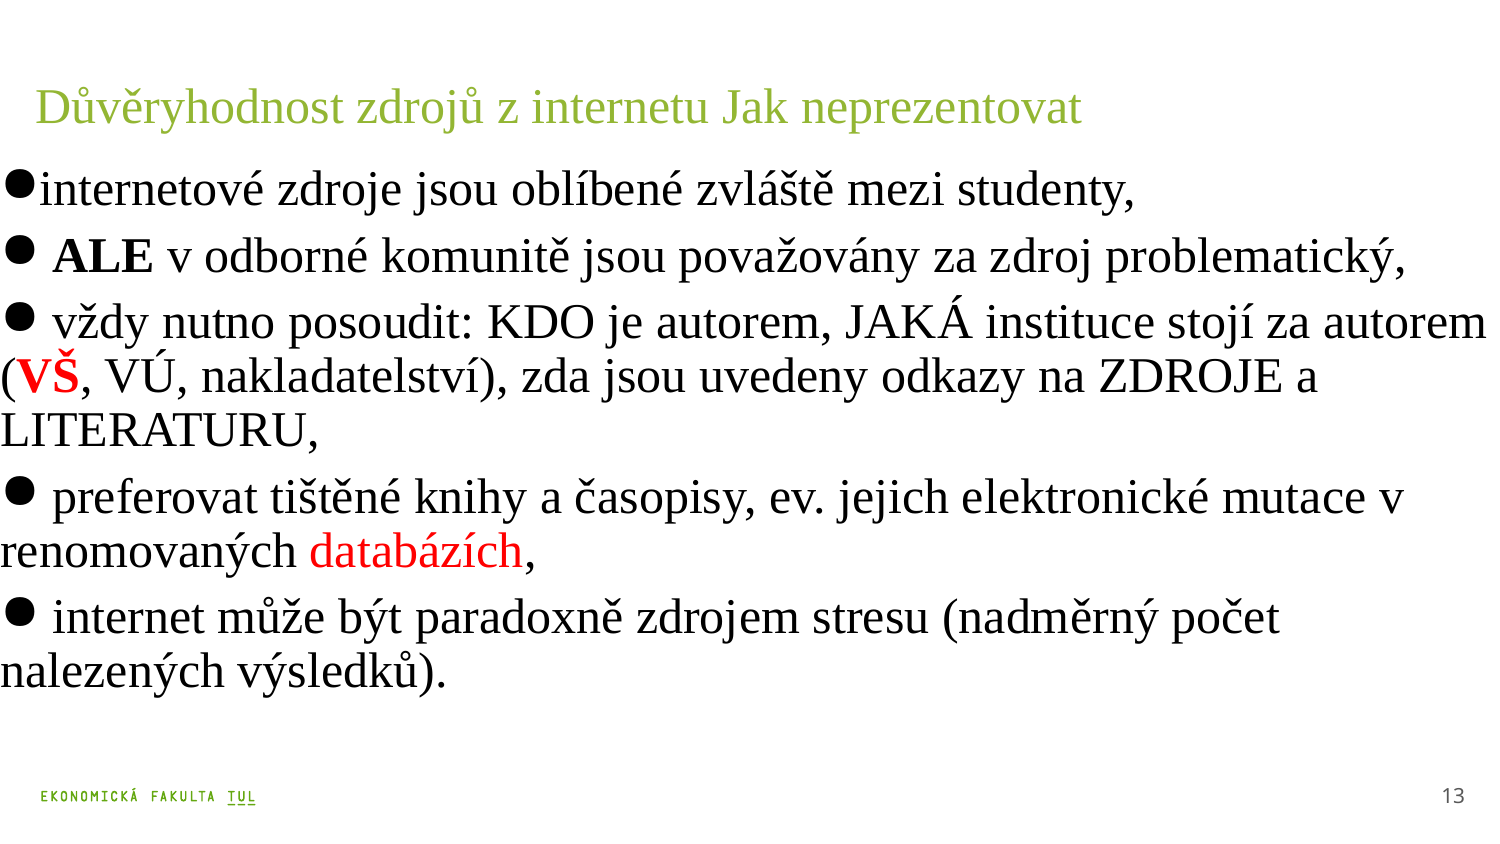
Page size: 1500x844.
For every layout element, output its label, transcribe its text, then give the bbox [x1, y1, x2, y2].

list internetové zdroje jsou oblíbené zvláště mezi studenty, ALE v odborné komunitě jsou považovány za zdroj problematický, vždy nutno posoudit: KDO je autorem, JAKÁ instituce stojí za autorem (VŠ, VÚ, nakladatelství), zda jsou uvedeny odkazy na ZDROJE a LITERATURU, preferovat tištěné knihy a časopisy, ev. jejich elektronické mutace v renomovaných databázích, internet může být paradoxně zdrojem stresu (nadměrný počet nalezených výsledků). [0, 147, 1500, 609]
title Důvěryhodnost zdrojů z internetu Jak neprezentovat [35, 59, 1500, 147]
